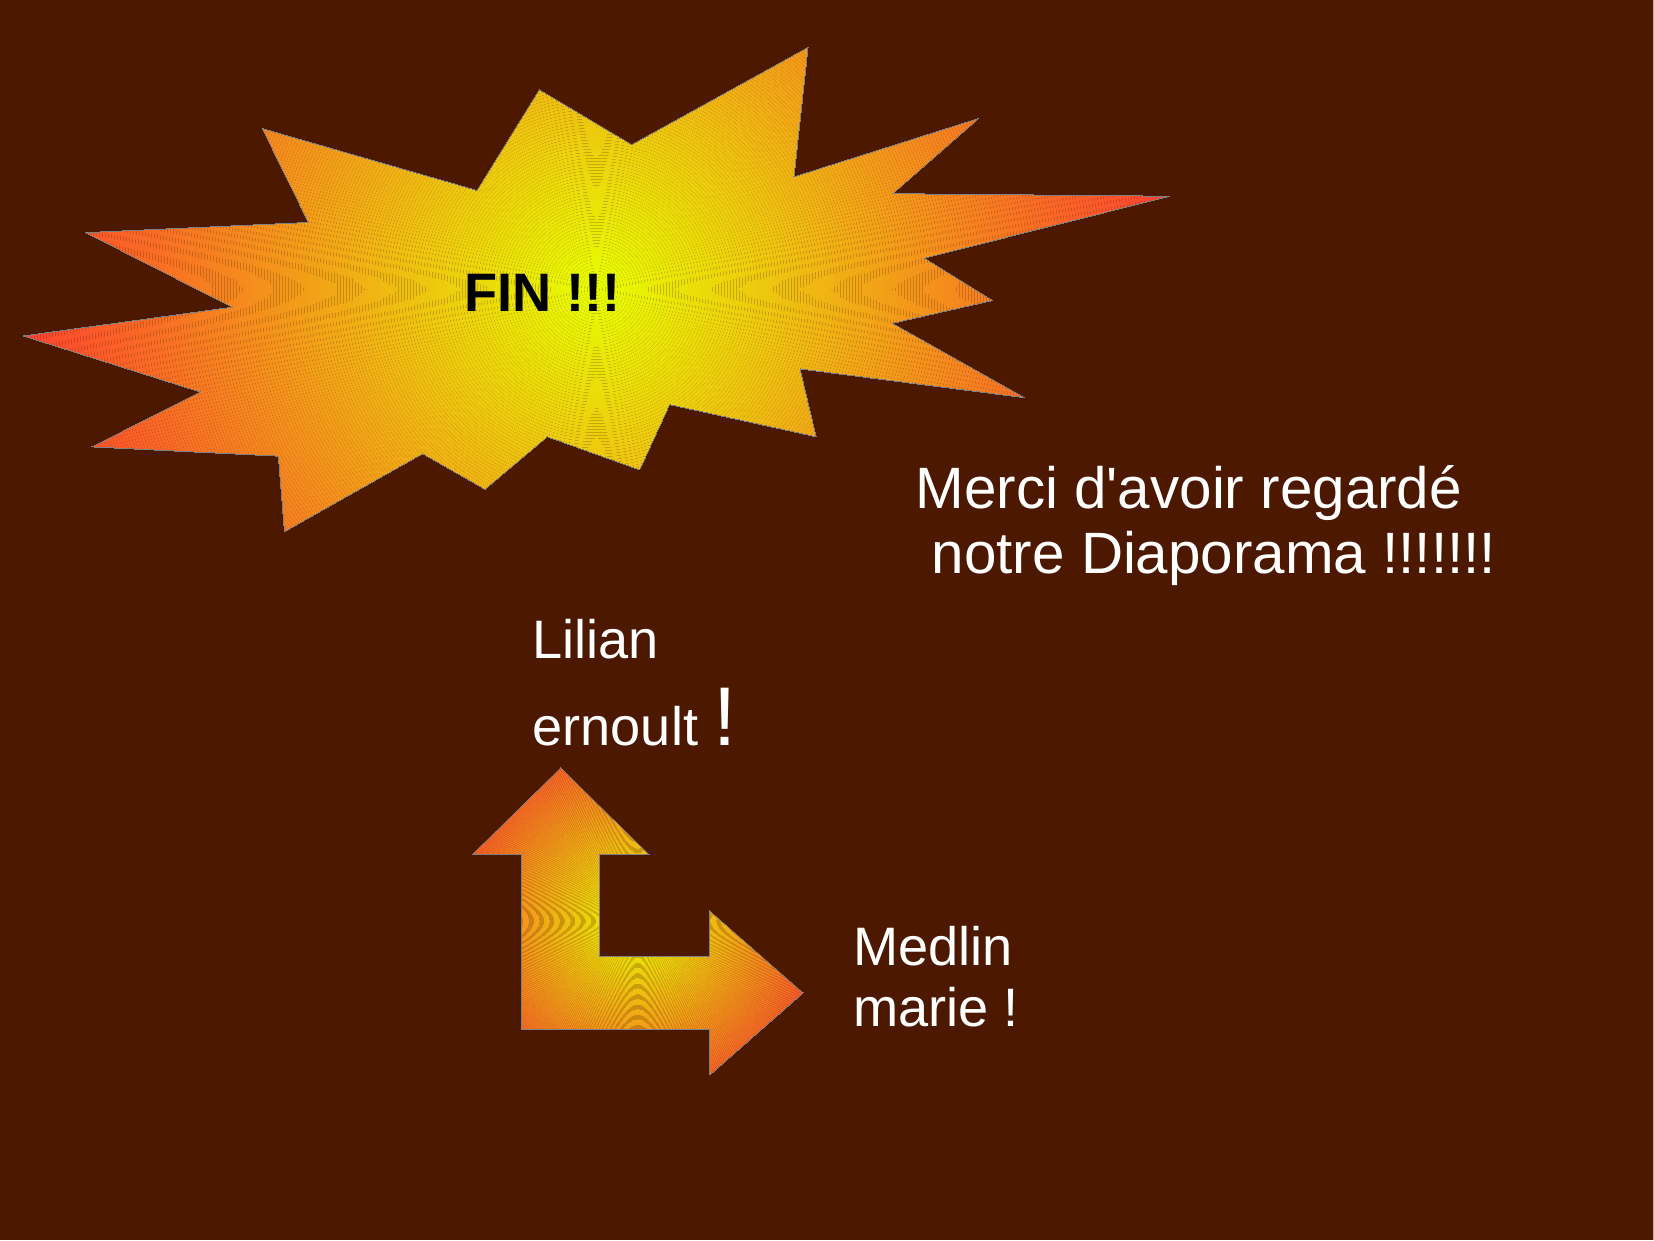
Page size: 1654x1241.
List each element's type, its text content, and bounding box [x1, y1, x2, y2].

text_box Medlin marie ! [838, 909, 1170, 1046]
text_box Merci d'avoir regardé notre Diaporama !!!!!!! [900, 448, 1512, 594]
text_box FIN !!! [23, 47, 1170, 532]
text_box Lilian ernoult ! [517, 602, 767, 832]
text_box [377, 555, 697, 715]
text_box [472, 810, 804, 1075]
